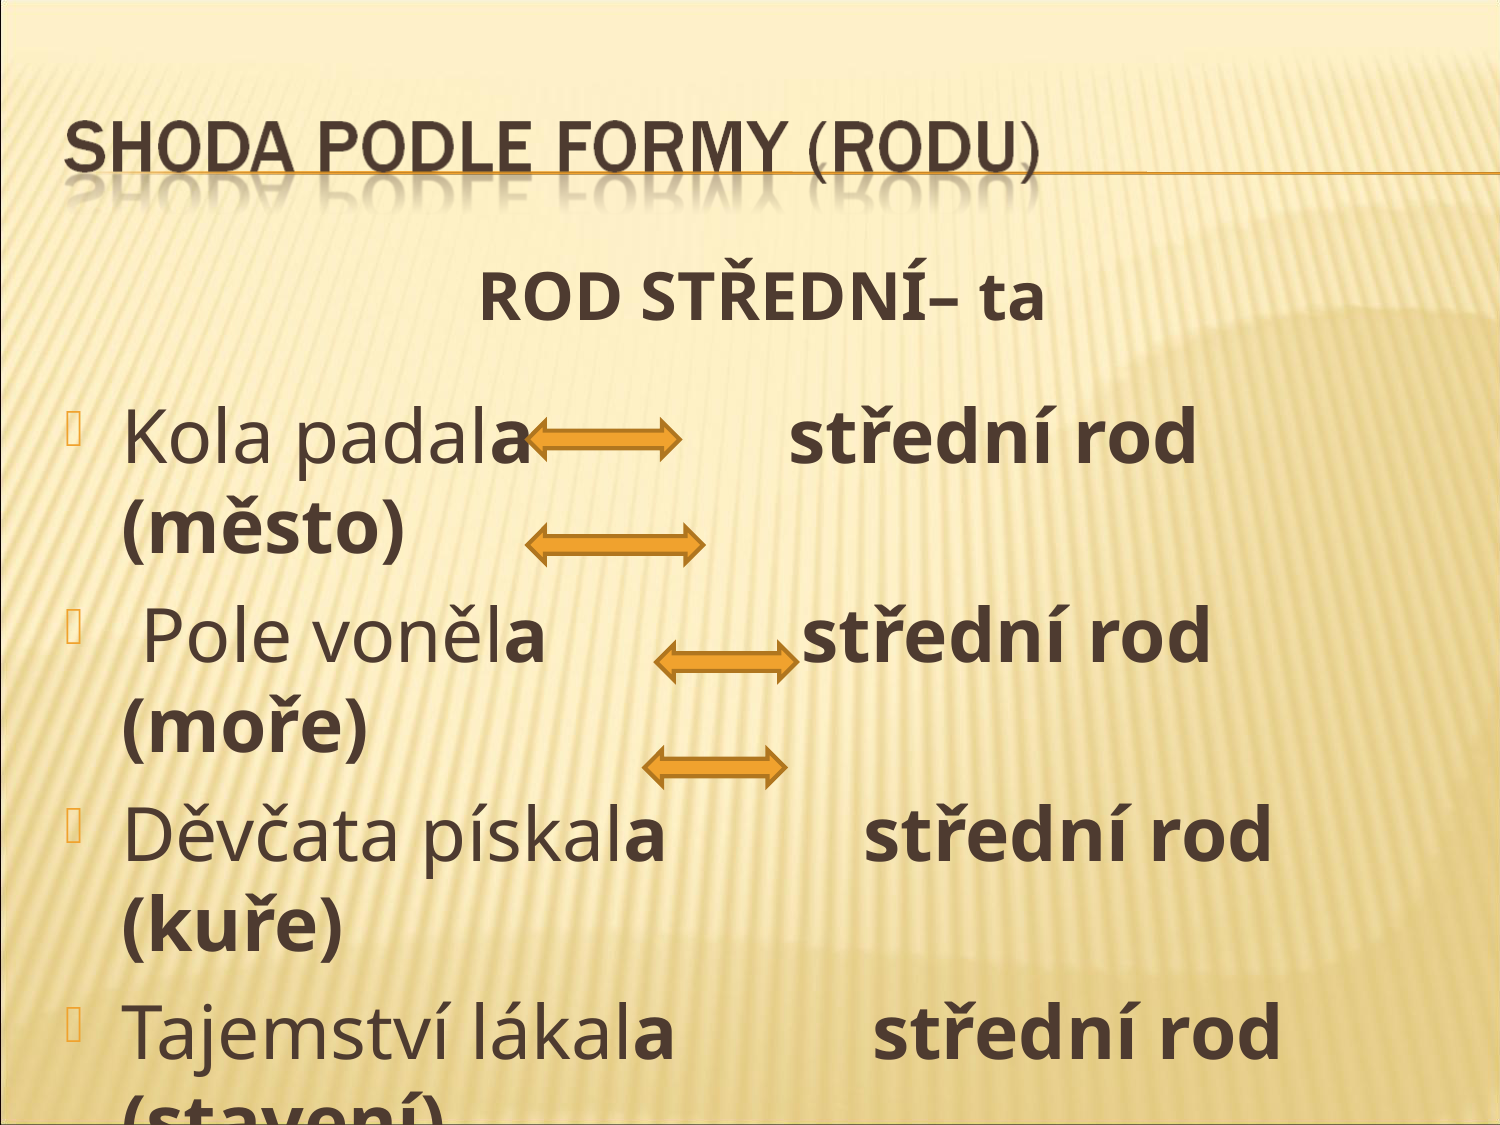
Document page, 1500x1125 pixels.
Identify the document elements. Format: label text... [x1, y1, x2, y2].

text_box [527, 421, 680, 458]
text_box [527, 527, 704, 563]
picture [0, 0, 1500, 1125]
text_box [644, 749, 786, 786]
list ROD STŘEDNÍ– ta Kola padala střední rod (město) Pole voněla střední rod (moře) Děvčata pískala střední rod (kuře) Tajemství lákala střední rod (stavení) [50, 246, 1476, 1125]
text_box [16, 73, 1477, 264]
text_box [656, 644, 797, 680]
